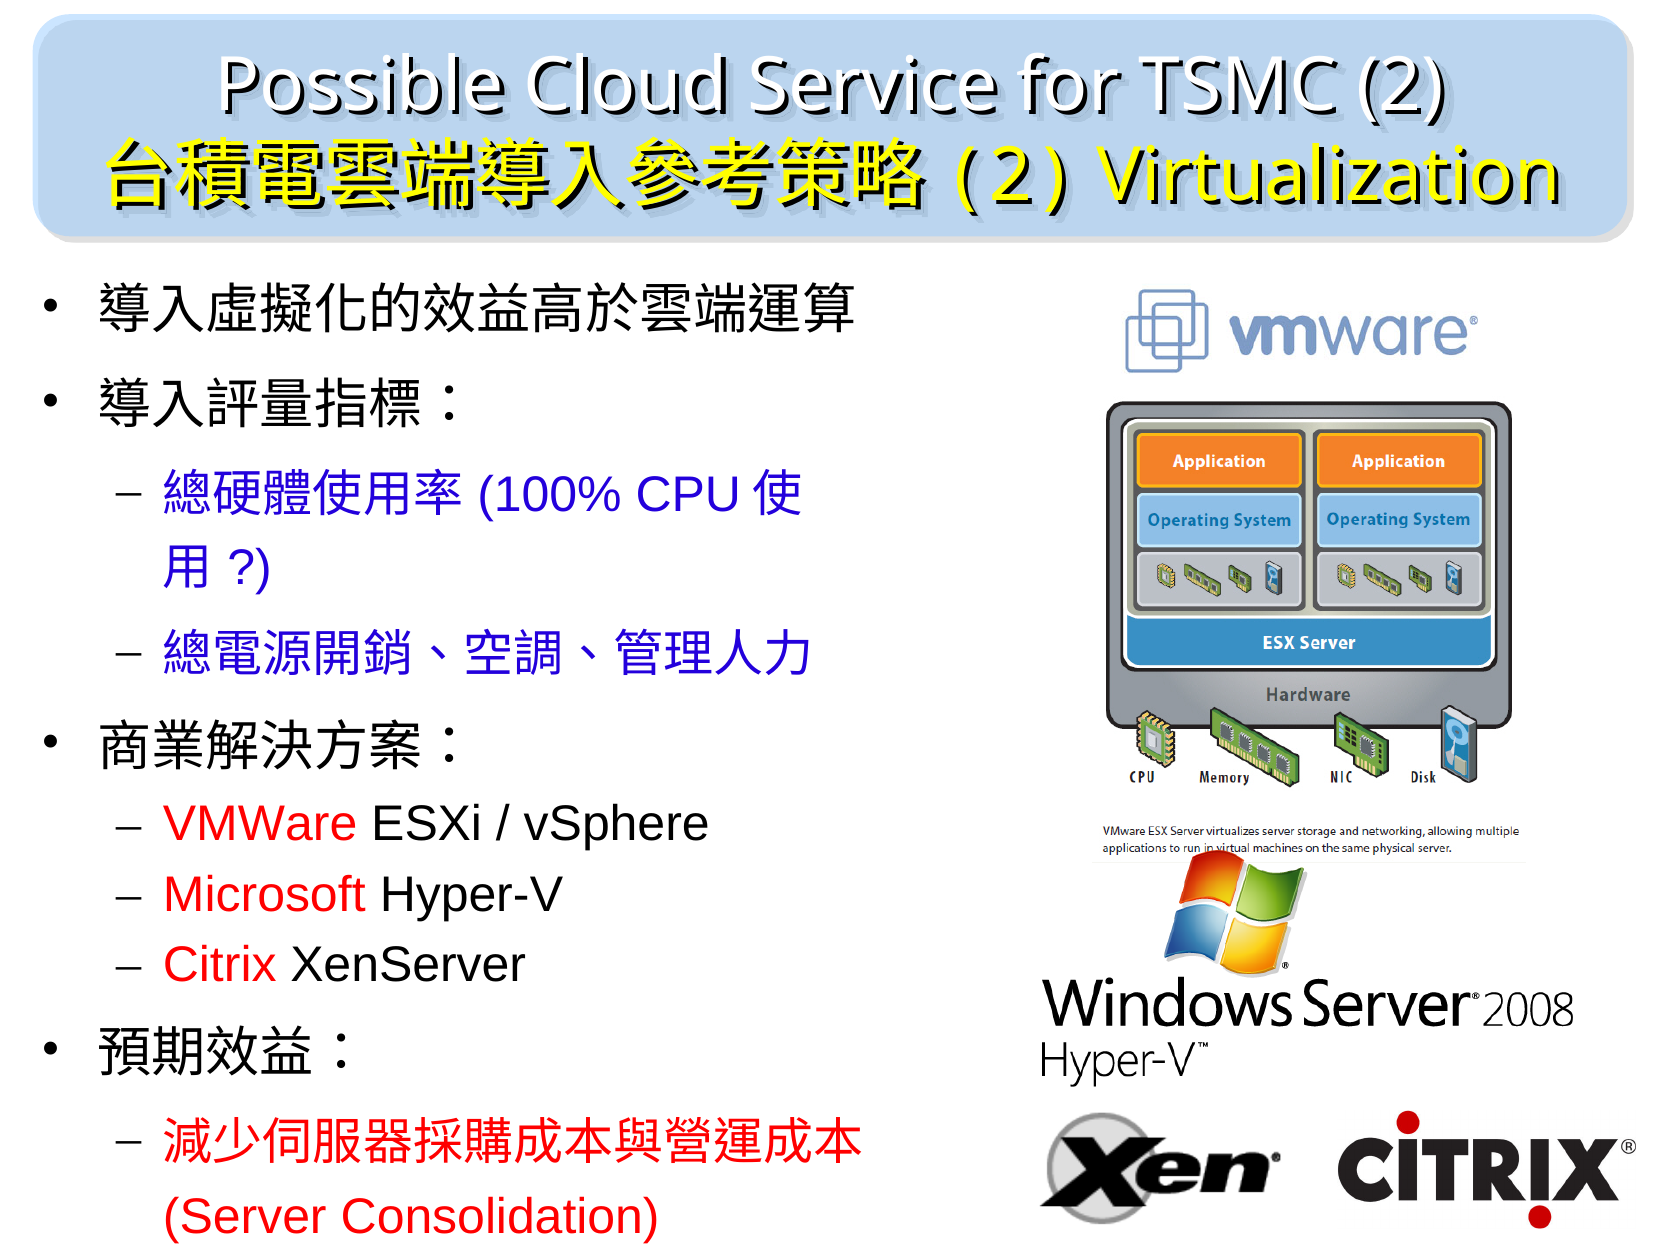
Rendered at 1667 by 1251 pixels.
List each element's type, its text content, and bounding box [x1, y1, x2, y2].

text_box Possible Cloud Service for TSMC (2) 台積電雲端導入參考策略(2) Virtualization [32, 14, 1628, 237]
list 導入虛擬化的效益高於雲端運算 導入評量指標： 總硬體使用率(100% CPU使用?) 總電源開銷、空調、管理人力 商業解決方案： VMWare ESXi / vSphere Microsoft Hyper-V Citrix XenServer 預期效益： 減少伺服器採購成本與營運成本 (Server Consolidation) 增加管理彈性與災害復原機制 (Ex. 異常斷電造成的服務修復) [40, 265, 910, 1230]
picture [1033, 1111, 1297, 1231]
picture [1337, 1110, 1636, 1229]
picture [1042, 237, 1573, 1087]
